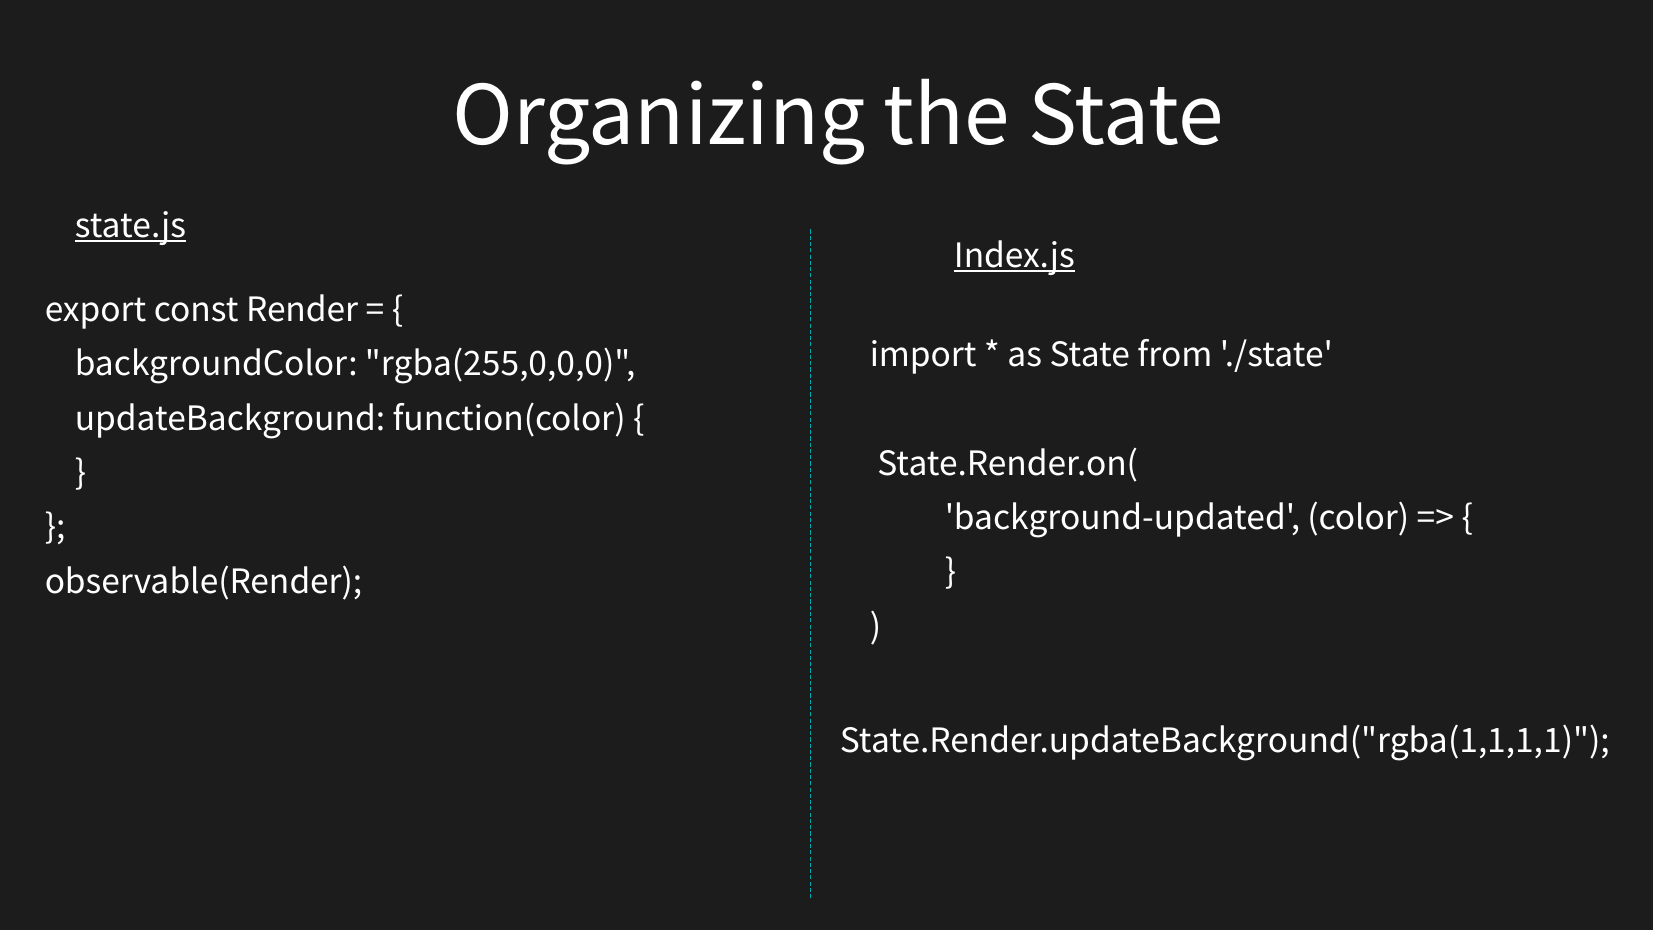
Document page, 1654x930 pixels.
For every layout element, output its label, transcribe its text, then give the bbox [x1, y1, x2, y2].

text_box state.js [60, 185, 931, 256]
text_box import * as State from './state' State.Render.on( 'background-updated', (color) => { } ) [855, 315, 1651, 820]
text_box Index.js [939, 215, 1090, 285]
text_box export const Render = { backgroundColor: "rgba(255,0,0,0)", updateBackground: function(color) { } }; observable(Render); [30, 269, 856, 829]
title Organizing the State [11, 0, 1653, 230]
text_box State.Render.updateBackground("rgba(1,1,1,1)"); [825, 701, 1636, 826]
